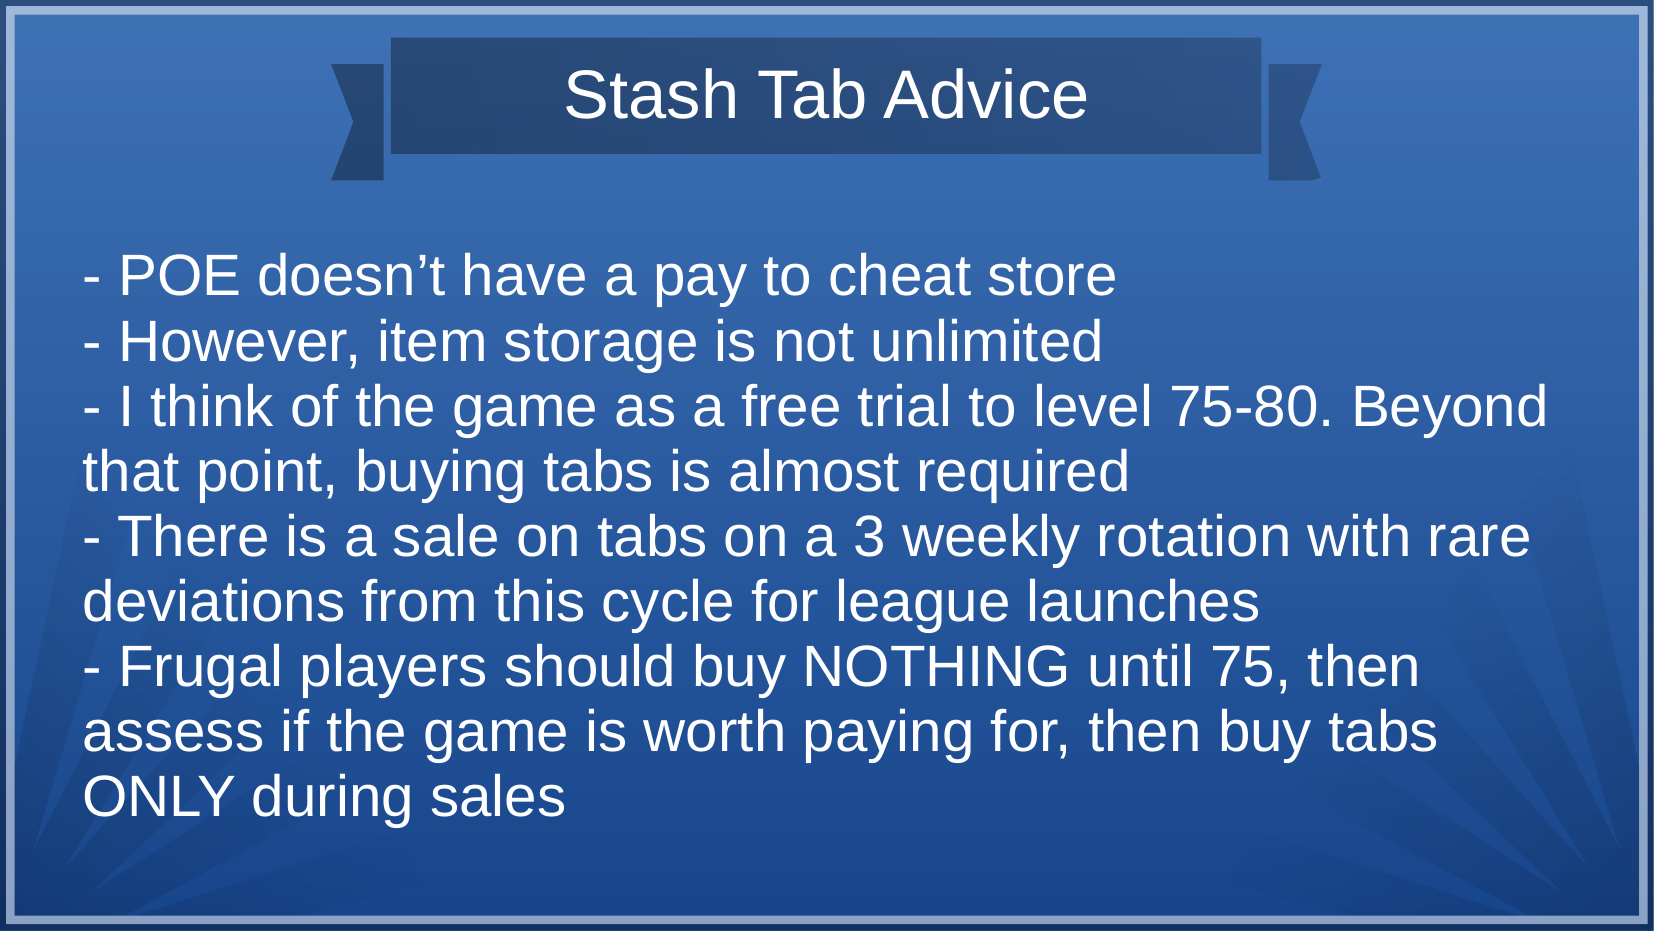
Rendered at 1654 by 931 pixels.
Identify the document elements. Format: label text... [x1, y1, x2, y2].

subtitle - POE doesn’t have a pay to cheat store - However, item storage is not unlimited - I think of the game as a free trial to level 75-80. Beyond that point, buying tabs is almost required - There is a sale on tabs on a 3 weekly rotation with rare deviations from this cycle for league launches - Frugal players should buy NOTHING until 75, then assess if the game is worth paying for, then buy tabs ONLY during sales [82, 224, 1571, 848]
title Stash Tab Advice [389, 35, 1264, 154]
